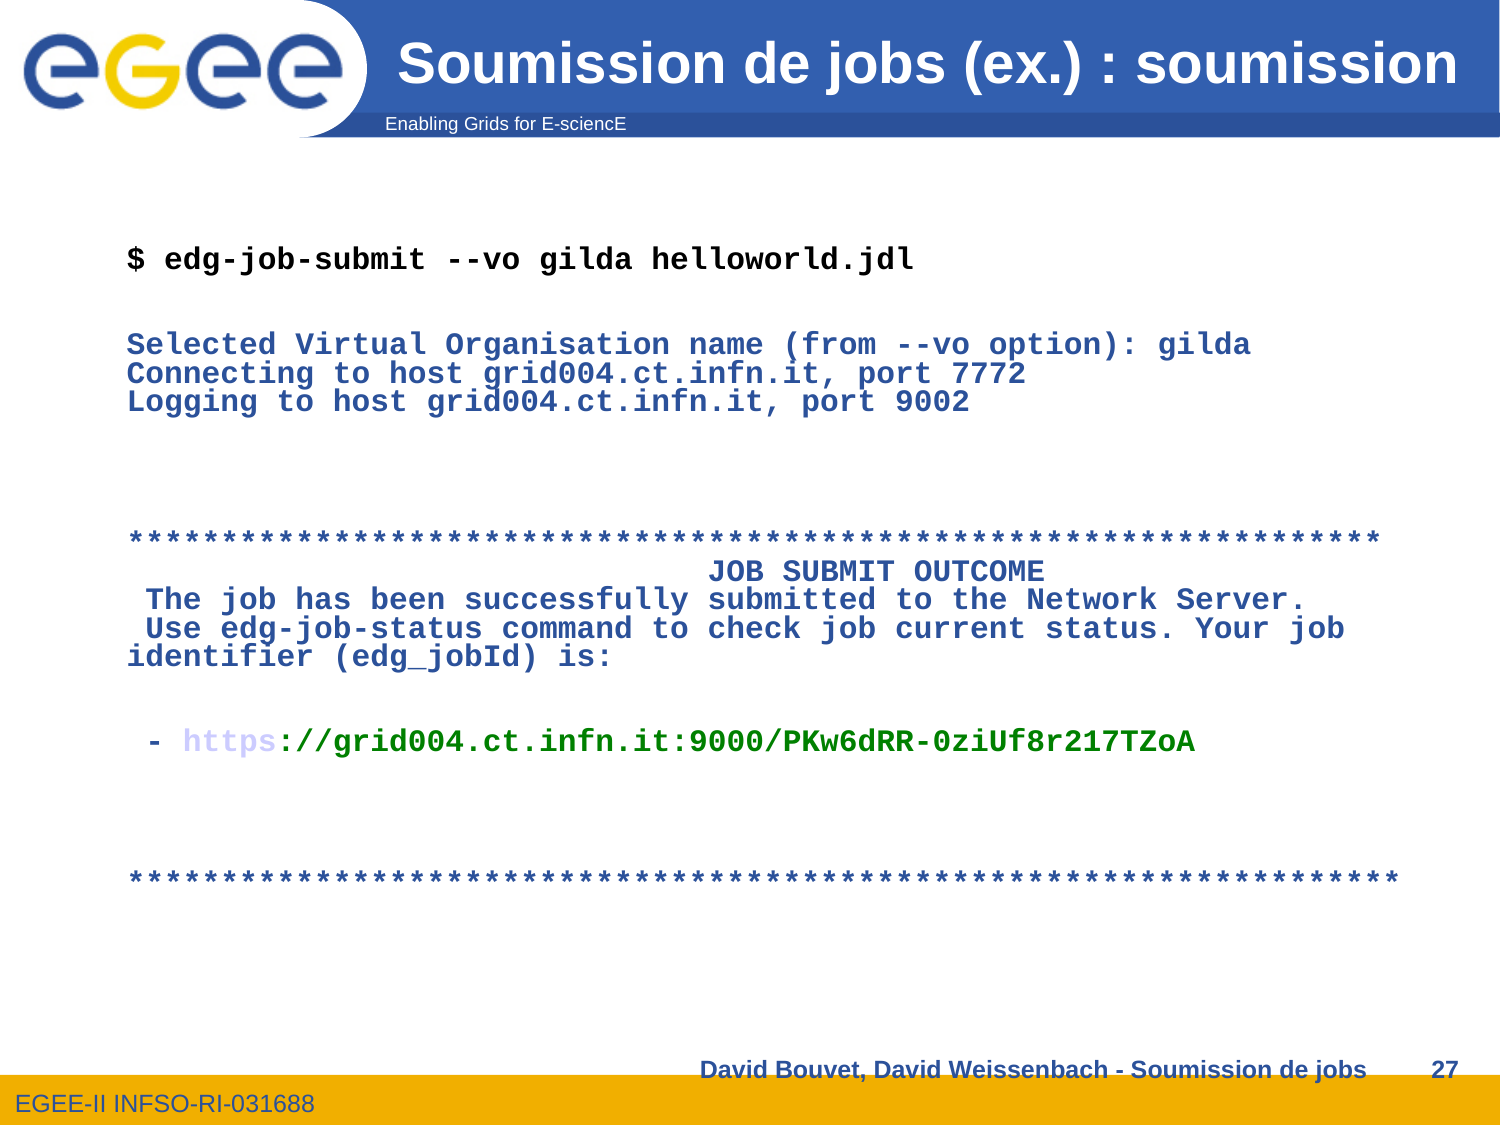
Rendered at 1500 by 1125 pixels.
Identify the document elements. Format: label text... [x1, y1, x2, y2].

picture [18, 30, 349, 112]
list $ edg-job-submit --vo gilda helloworld.jdl Selected Virtual Organisation name (from --vo option): gilda Connecting to host grid004.ct.infn.it, port 7772 Logging to host grid004.ct.infn.it, port 9002 ******************************************************************* JOB SUBMIT OUTCOME The job has been successfully submitted to the Network Server. Use edg-job-status command to check job current status. Your job identifier (edg_jobId) is: - https://grid004.ct.infn.it:9000/PKw6dRR-0ziUf8r217TZoA ******************************************************************** [56, 159, 1466, 1066]
title Soumission de jobs (ex.) : soumission [369, 7, 1475, 120]
